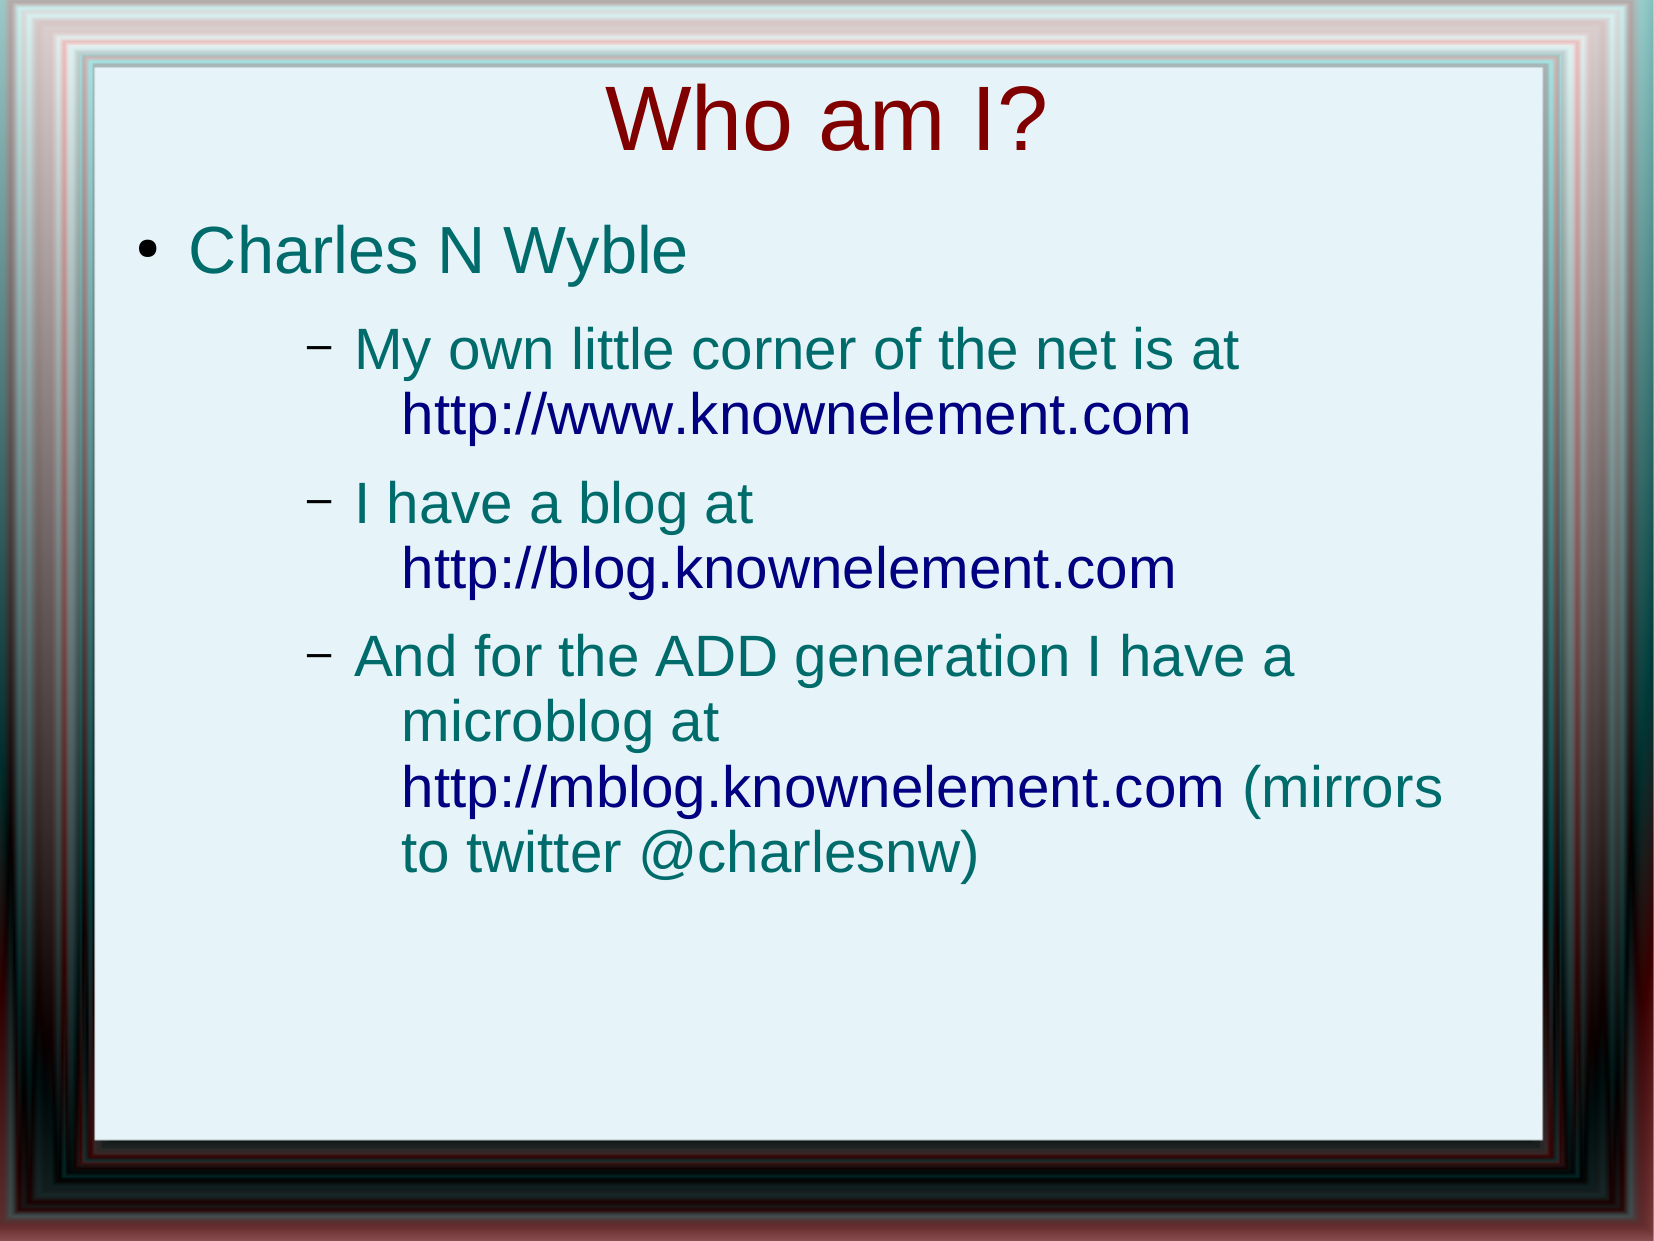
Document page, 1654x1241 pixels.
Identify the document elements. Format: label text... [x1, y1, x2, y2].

title Who am I? [118, 67, 1536, 170]
picture [0, 0, 1654, 1241]
list Charles N Wyble My own little corner of the net is at http://www.knownelement.com I have a blog at http://blog.knownelement.com And for the ADD generation I have a microblog at http://mblog.knownelement.com (mirrors to twitter @charlesnw) [118, 212, 1506, 1017]
